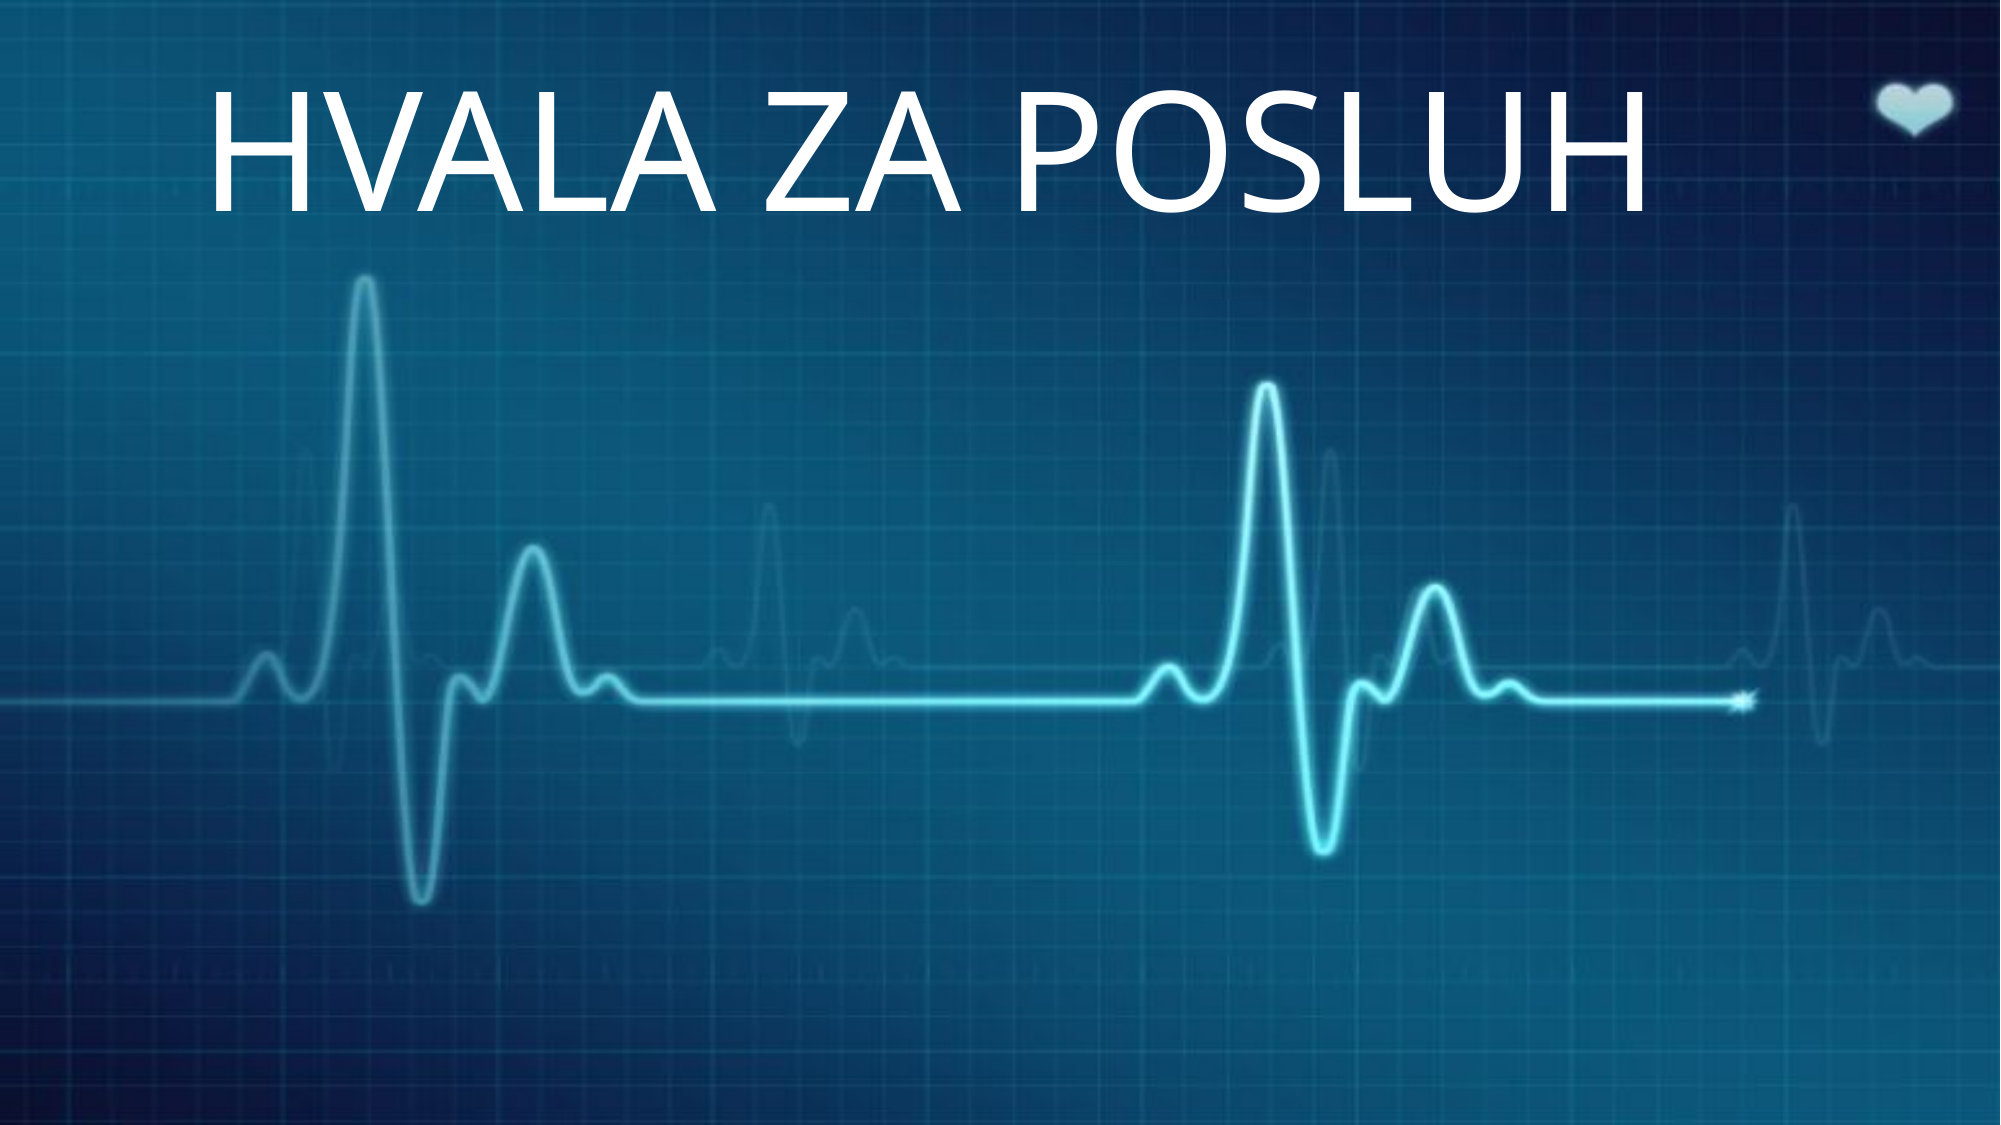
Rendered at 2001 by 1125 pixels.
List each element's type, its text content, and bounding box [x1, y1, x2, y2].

picture [0, 0, 2000, 1125]
title HVALA ZA POSLUh [184, 85, 1799, 252]
